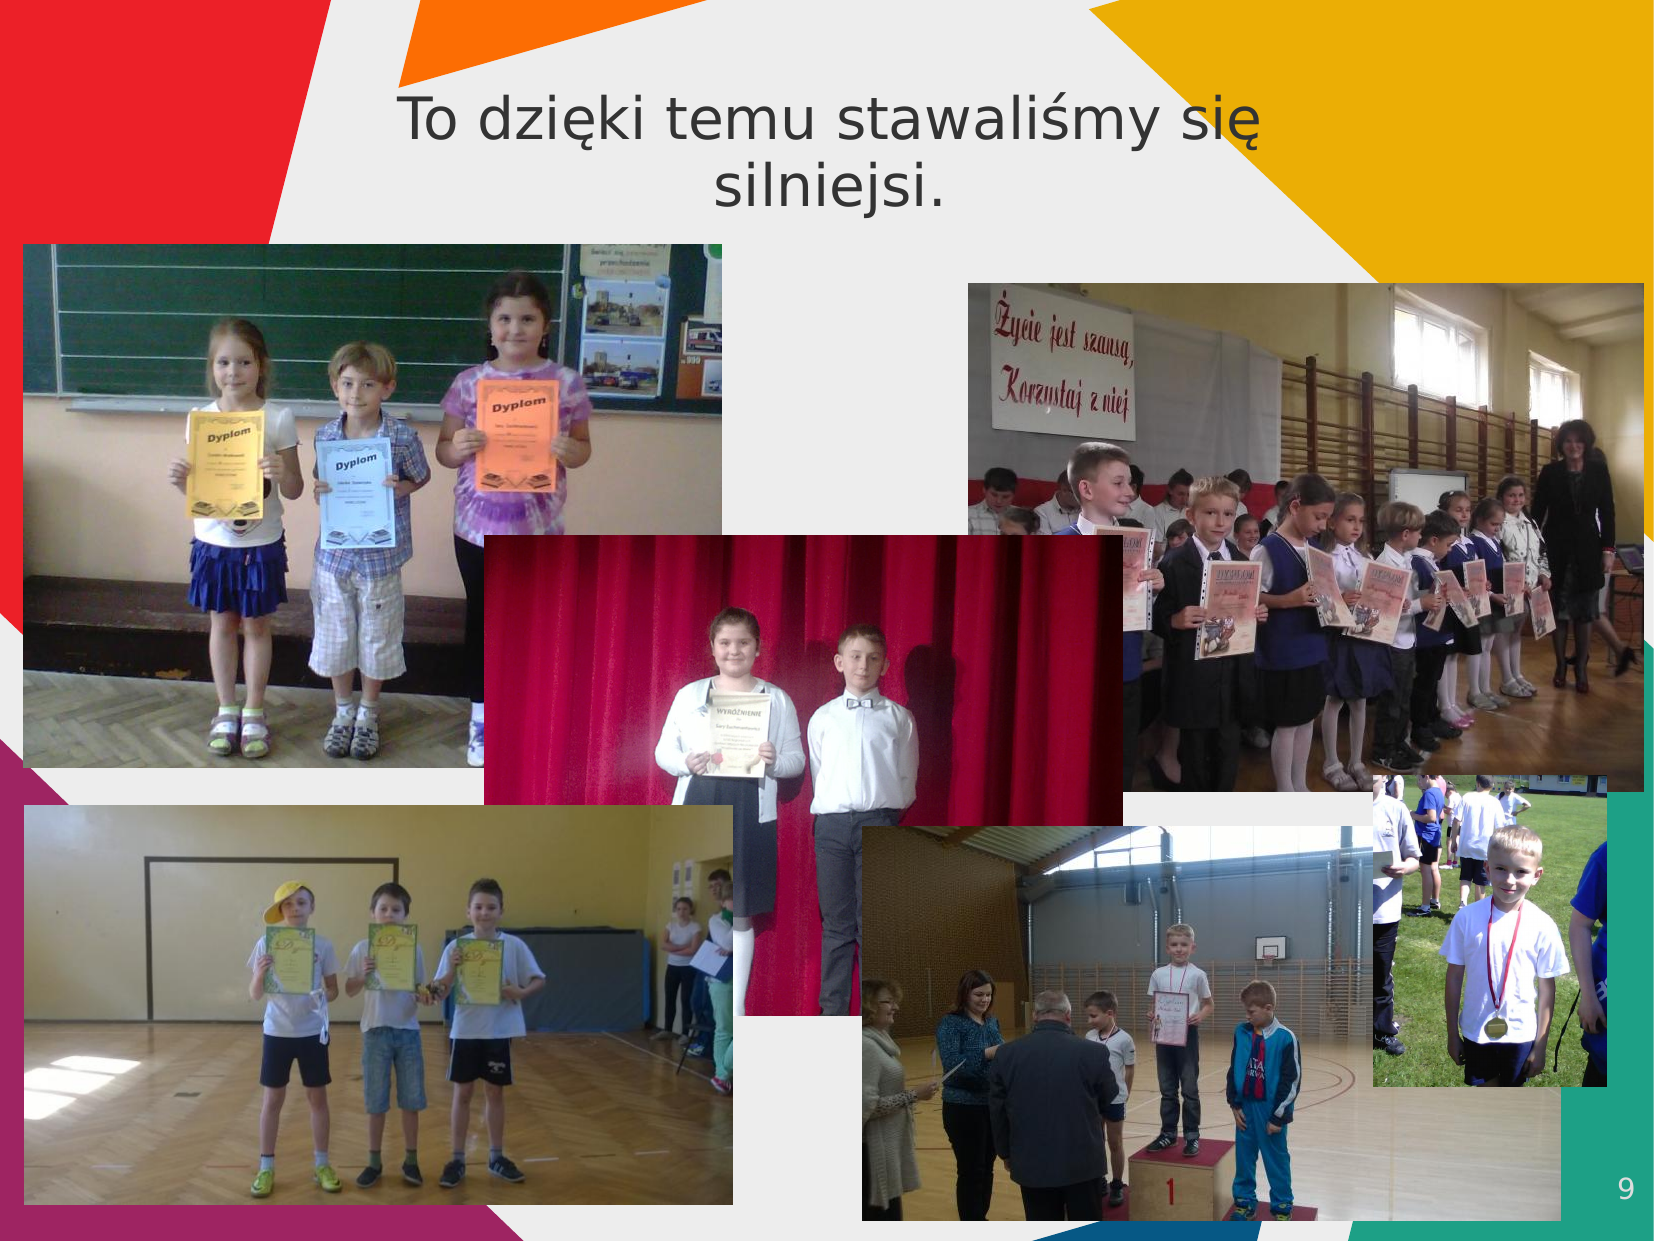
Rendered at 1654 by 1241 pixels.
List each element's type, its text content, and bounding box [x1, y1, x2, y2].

picture [23, 244, 1644, 1221]
title To dzięki temu stawaliśmy się silniejsi. [289, 49, 1372, 257]
